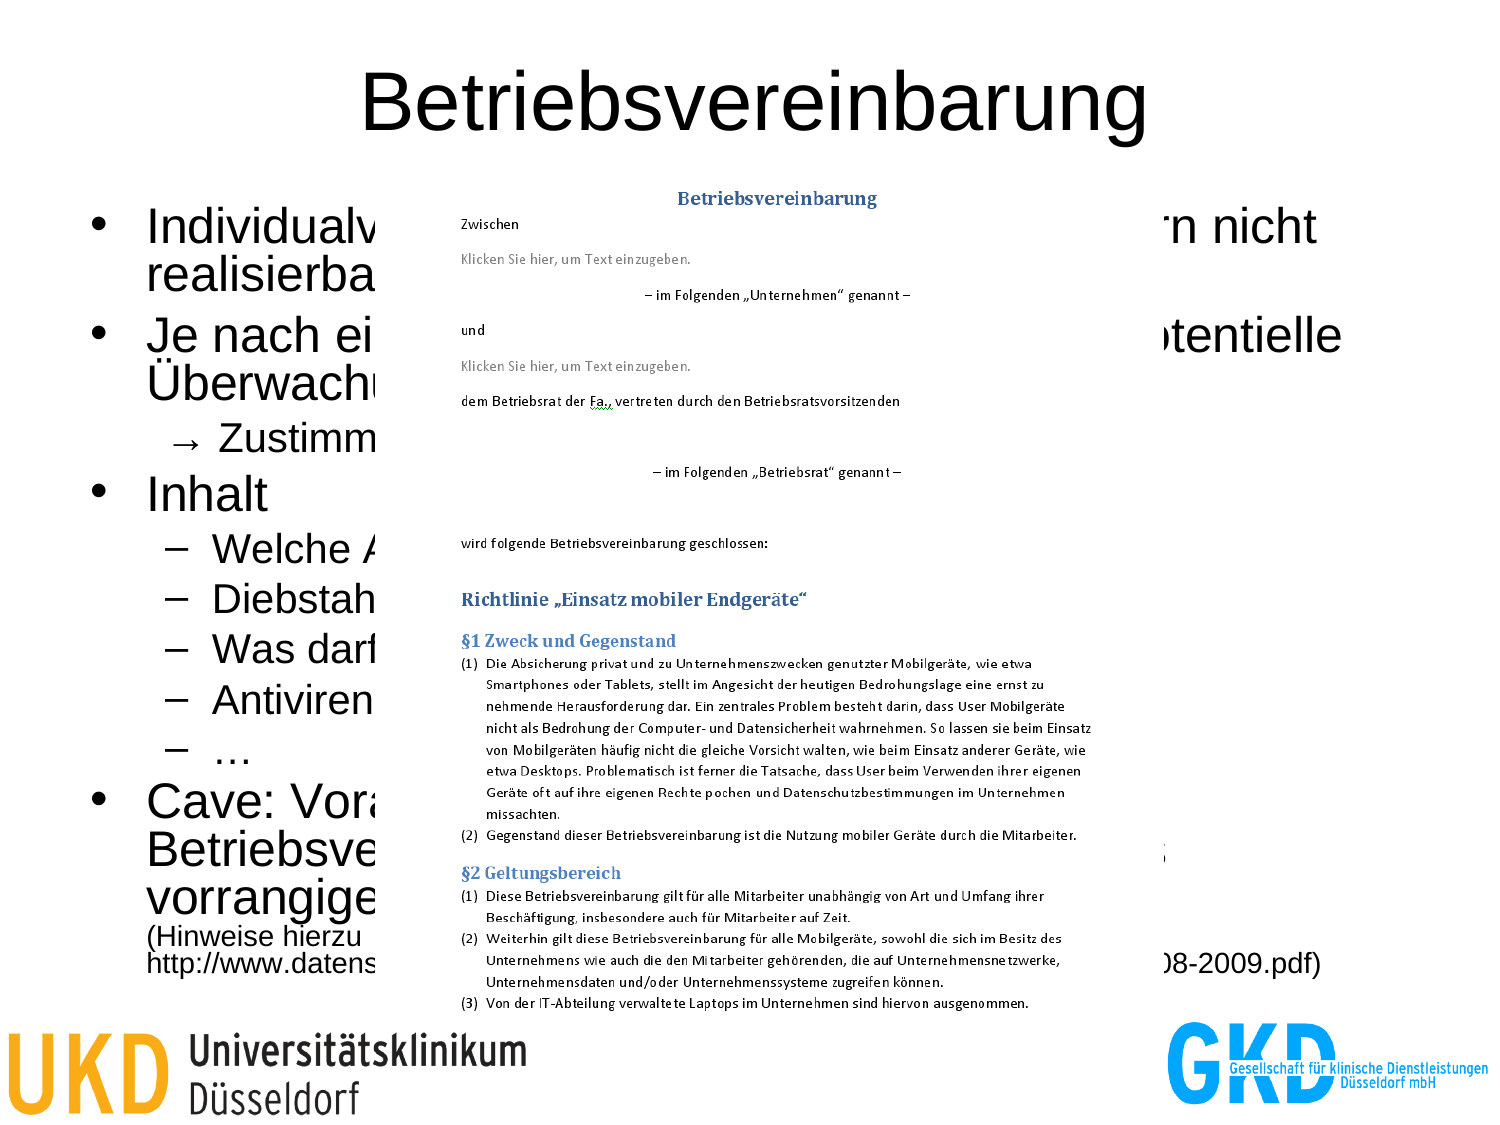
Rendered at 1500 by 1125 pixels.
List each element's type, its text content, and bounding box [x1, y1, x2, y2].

title Betriebsvereinbarung [75, 25, 1436, 169]
picture [375, 157, 1500, 1125]
list Individualvereinbarung mit einzelnen Benutzern nicht realisierbar Je nach eingesetzter Managementsoftware potentielle Überwachungsmöglichkeit → Zustimmungspflichtig Betriebsrat/Personalrat Inhalt Welche Apps? Diebstahlsicherung / Vorgehen bei Verlust Was darf wo gespeichert werden? Antivirenprogramm … Cave: Voraussetzungen beachten, damit Betriebsvereinbarung datenschutzrechtlich als vorrangige Rechtsvorschrift gilt (Hinweise hierzu unter http://www.datenschutz-hamburg.de/uploads/media/22._Taetigkeitsbericht_2008-2009.pdf) [1164, 198, 1426, 988]
picture [0, 1023, 532, 1125]
list Individualvereinbarung mit einzelnen Benutzern nicht realisierbar Je nach eingesetzter Managementsoftware potentielle Überwachungsmöglichkeit → Zustimmungspflichtig Betriebsrat/Personalrat Inhalt Welche Apps? Diebstahlsicherung / Vorgehen bei Verlust Was darf wo gespeichert werden? Antivirenprogramm … Cave: Voraussetzungen beachten, damit Betriebsvereinbarung datenschutzrechtlich als vorrangige Rechtsvorschrift gilt (Hinweise hierzu unter http://www.datenschutz-hamburg.de/uploads/media/22._Taetigkeitsbericht_2008-2009.pdf) [75, 198, 375, 988]
